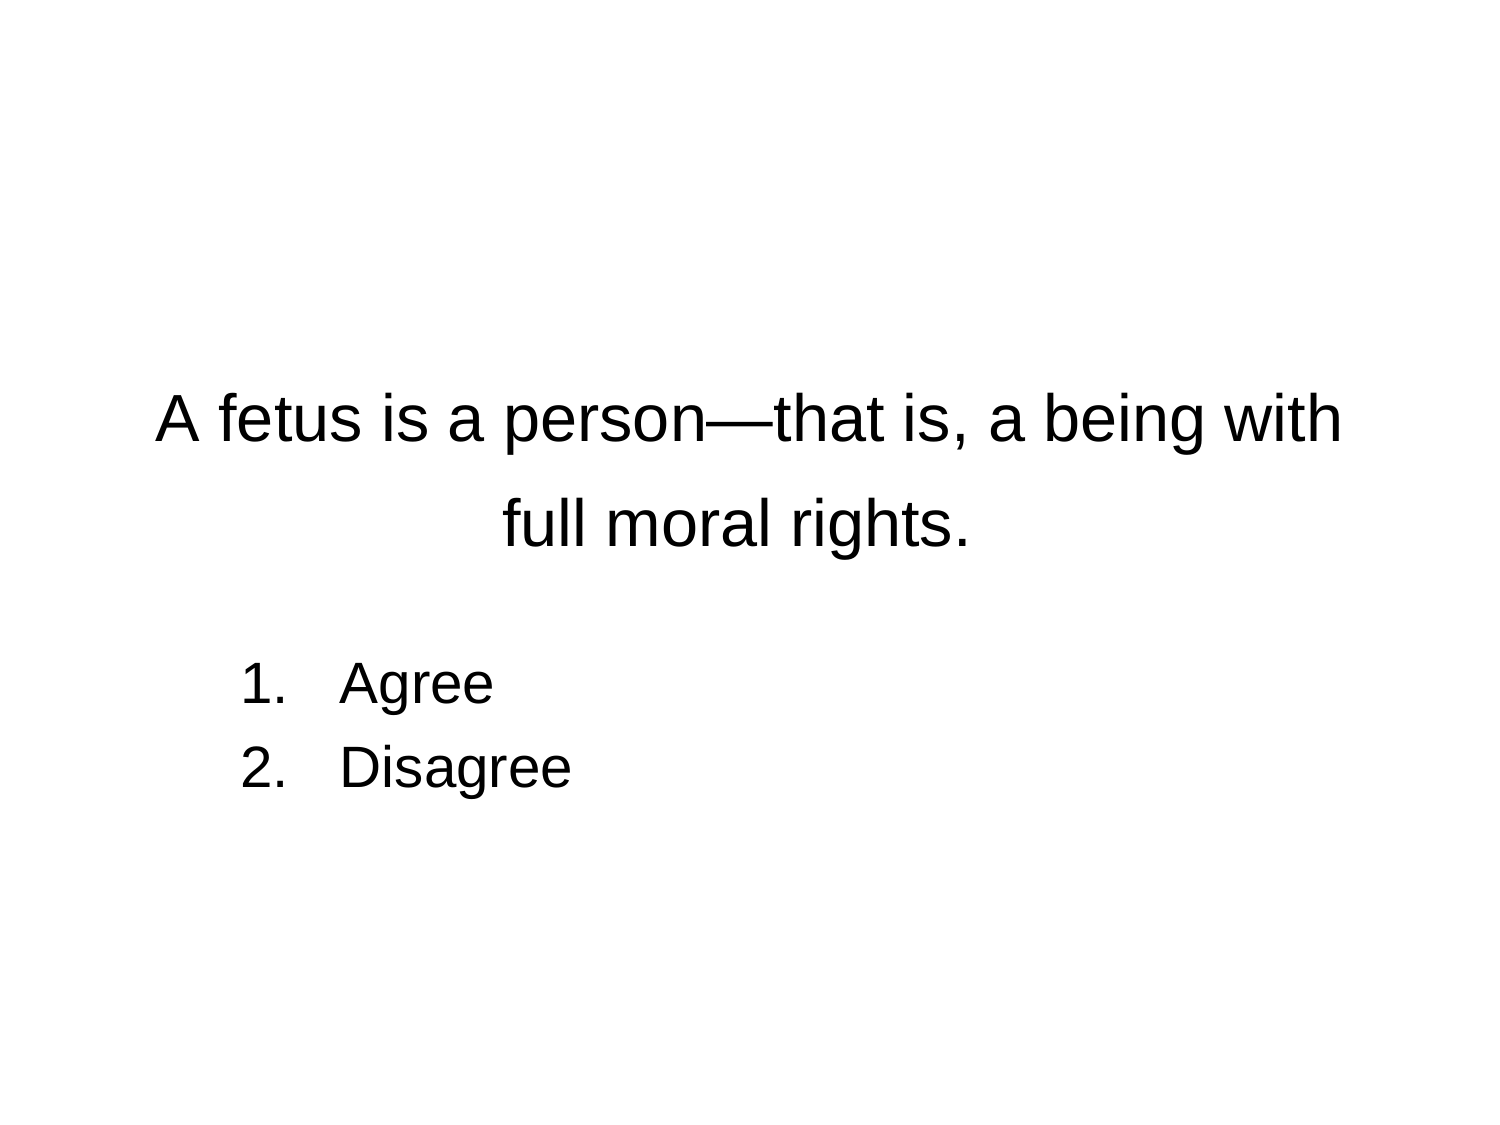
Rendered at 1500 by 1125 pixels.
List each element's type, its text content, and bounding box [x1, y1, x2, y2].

title A fetus is a person—that is, a being with full moral rights. [112, 349, 1388, 591]
subtitle Agree Disagree [225, 637, 1276, 925]
